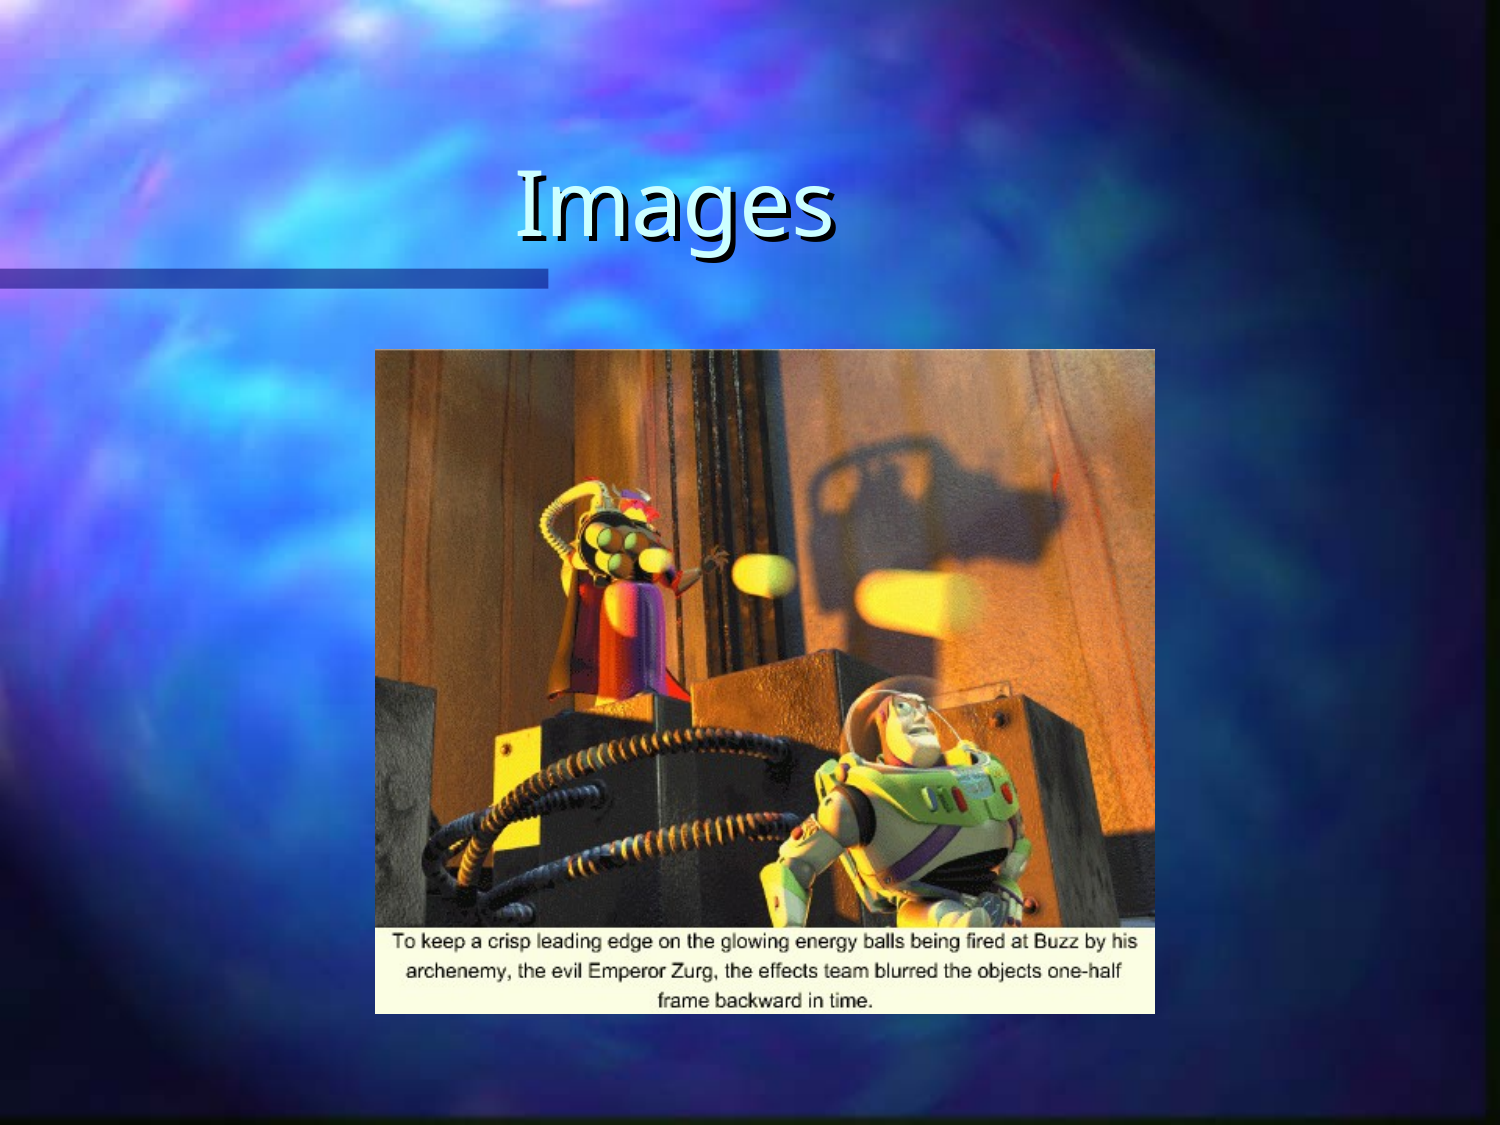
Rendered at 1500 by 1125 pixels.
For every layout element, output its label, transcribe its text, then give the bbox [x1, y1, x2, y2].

picture [0, 0, 1500, 1125]
title Images [37, 74, 1313, 263]
